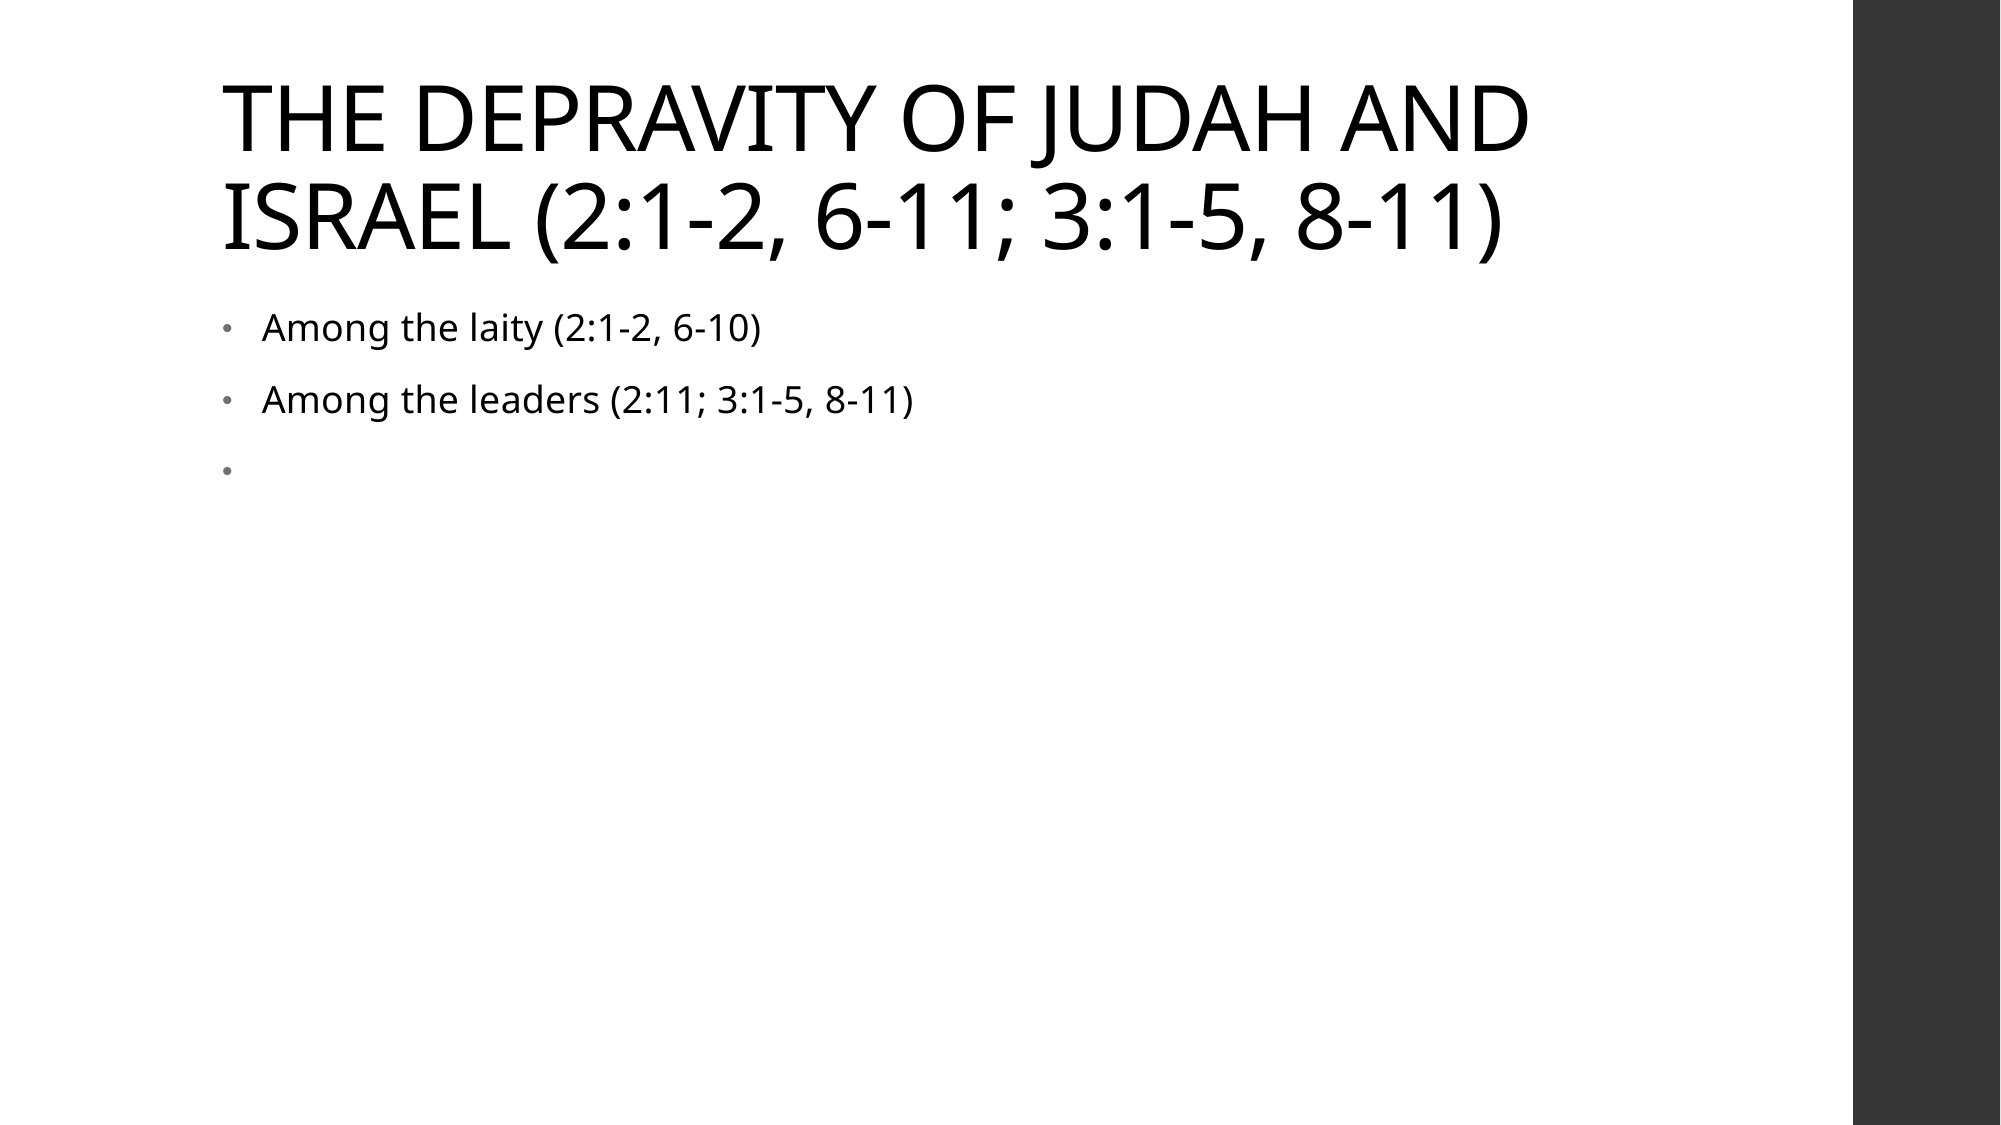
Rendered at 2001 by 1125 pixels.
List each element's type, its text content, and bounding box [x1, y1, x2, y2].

title THE DEPRAVITY OF JUDAH AND ISRAEL (2:1-2, 6-11; 3:1-5, 8-11) [206, 60, 1797, 278]
list Among the laity (2:1-2, 6-10) Among the leaders (2:11; 3:1-5, 8-11) [206, 299, 1617, 1014]
